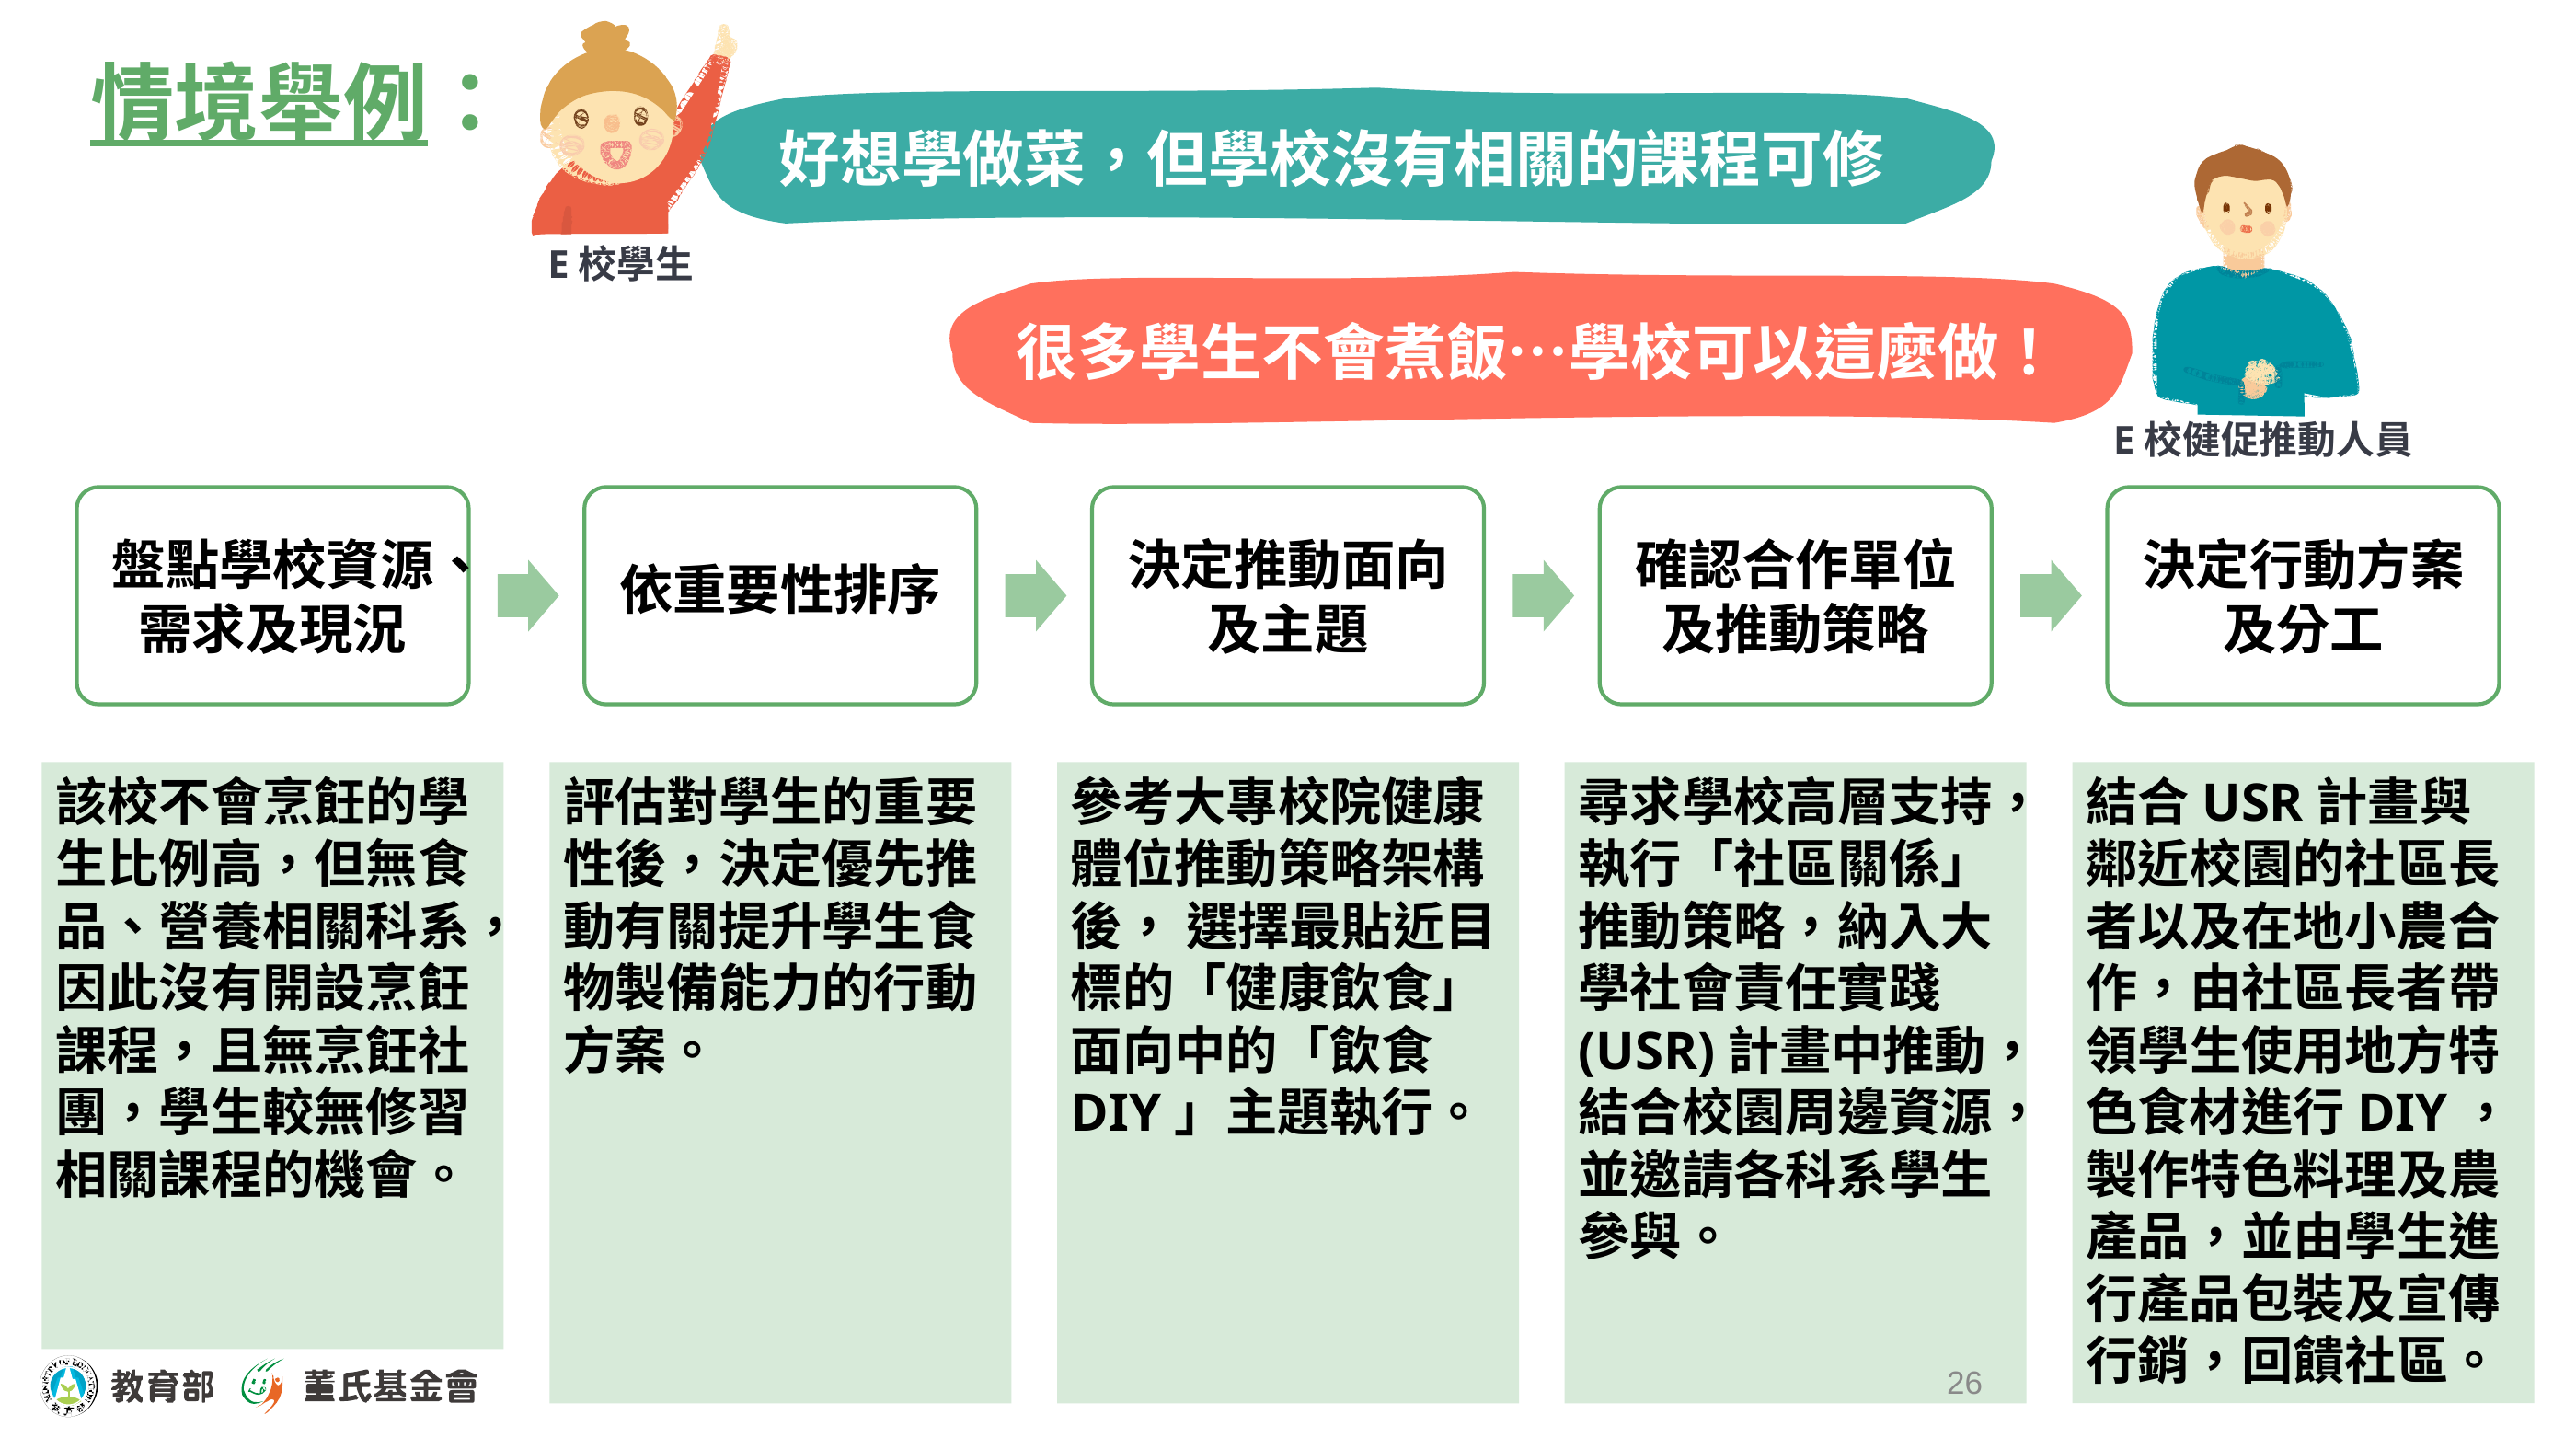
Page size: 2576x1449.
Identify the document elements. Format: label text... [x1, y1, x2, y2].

text_box [497, 559, 559, 632]
text_box 參考大專校院健康體位推動策略架構後， 選擇最貼近目標的「健康飲食」面向中的「飲食DIY」主題執行。 [1057, 762, 1520, 1404]
text_box [739, 87, 1960, 224]
text_box [949, 271, 2133, 424]
text_box 好想學做菜，但學校沒有相關的課程可修 [765, 113, 1986, 201]
text_box 盤點學校資源、需求及現況 [76, 487, 469, 705]
text_box 確認合作單位及推動策略 [1599, 487, 1992, 705]
text_box 很多學生不會煮飯…學校可以這麼做！ [1003, 306, 2093, 394]
text_box 評估對學生的重要性後，決定優先推動有關提升學生食物製備能力的行動方案。 [549, 762, 1012, 1404]
text_box 結合USR計畫與鄰近校園的社區長者以及在地小農合作，由社區長者帶領學生使用地方特色食材進行DIY，製作特色料理及農產品，並由學生進行產品包裝及宣傳行銷，回饋社區。 [2072, 762, 2535, 1342]
text_box E校健促推動人員 [2099, 408, 2427, 468]
text_box [1986, 129, 1995, 180]
picture [2152, 144, 2360, 408]
text_box E校學生 [534, 236, 707, 293]
text_box 依重要性排序 [584, 487, 977, 705]
text_box [1005, 559, 1067, 632]
text_box [2020, 559, 2082, 632]
picture [531, 19, 739, 236]
text_box 26 [1933, 1342, 2535, 1420]
text_box 決定推動面向及主題 [1092, 487, 1485, 705]
text_box 情境舉例： [76, 43, 531, 158]
text_box [1512, 559, 1575, 632]
text_box 決定行動方案及分工 [2107, 487, 2500, 705]
text_box 該校不會烹飪的學生比例高，但無食品、營養相關科系，因此沒有開設烹飪課程，且無烹飪社團，學生較無修習相關課程的機會。 [41, 762, 504, 1350]
text_box 尋求學校高層支持，執行「社區關係」推動策略，納入大學社會責任實踐(USR)計畫中推動， 結合校園周邊資源，並邀請各科系學生參與。 [1564, 762, 2027, 1404]
